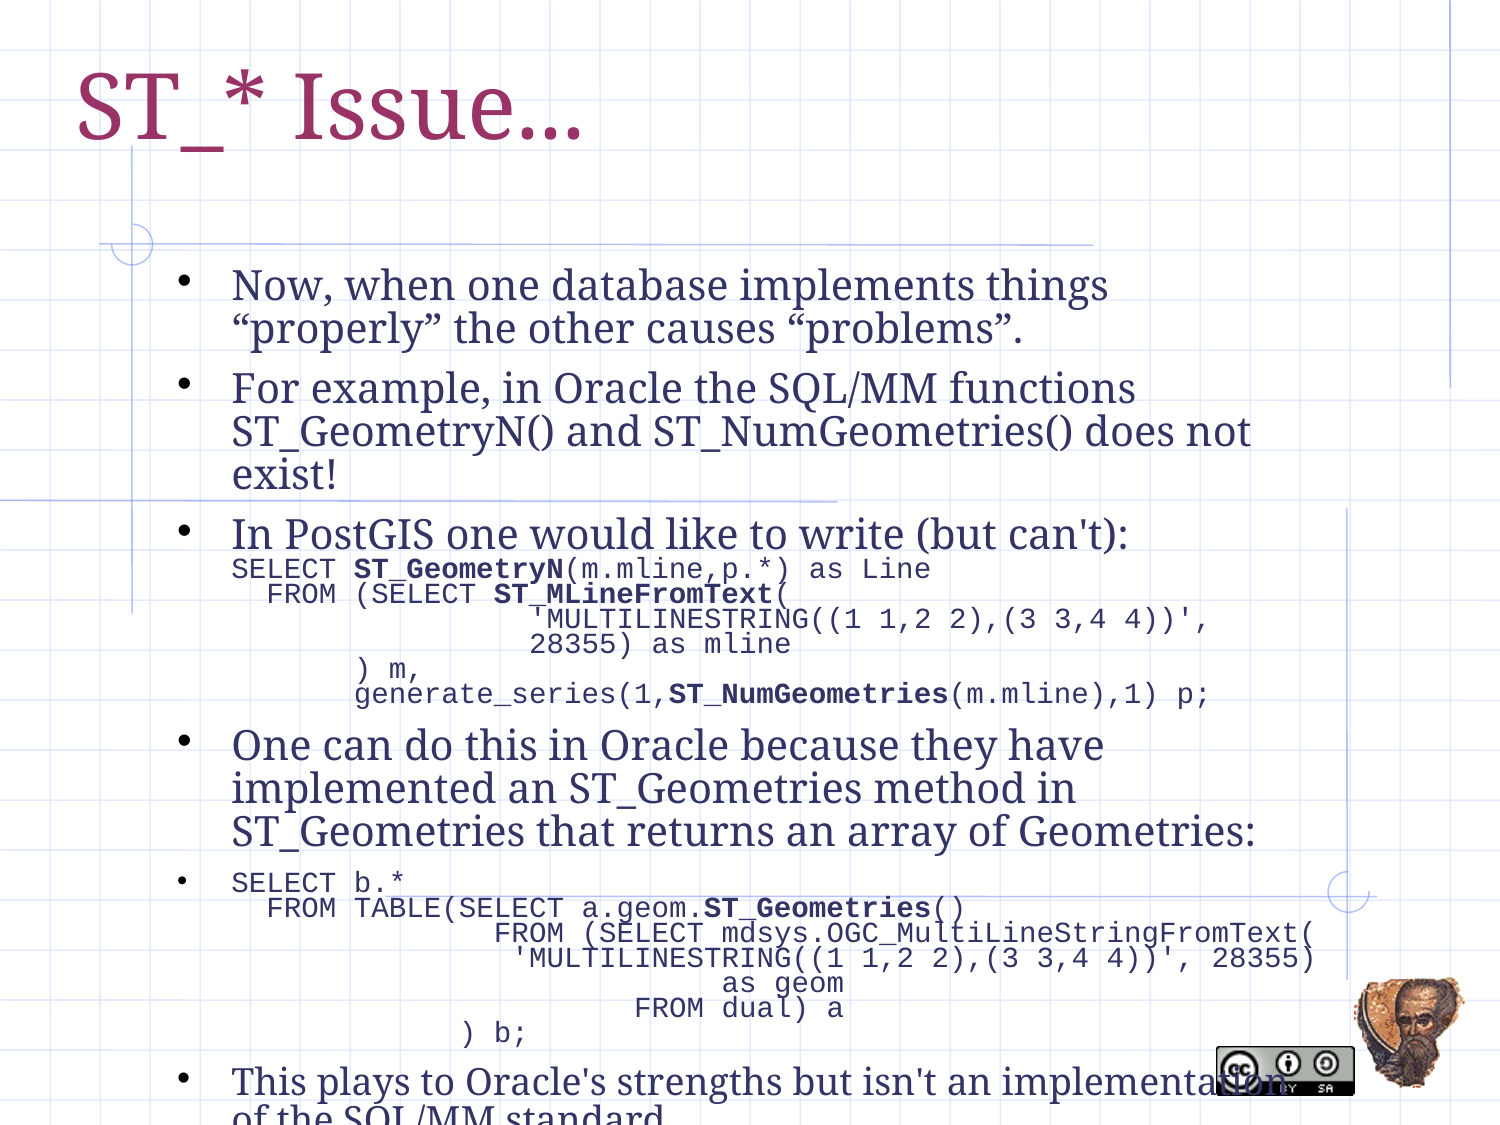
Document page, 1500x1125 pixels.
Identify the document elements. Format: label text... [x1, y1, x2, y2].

title ST_* Issue... [74, 45, 1424, 177]
list Now, when one database implements things “properly” the other causes “problems”. For example, in Oracle the SQL/MM functions ST_GeometryN() and ST_NumGeometries() does not exist! In PostGIS one would like to write (but can't): SELECT ST_GeometryN(m.mline,p.*) as Line FROM (SELECT ST_MLineFromText( 'MULTILINESTRING((1 1,2 2),(3 3,4 4))', 28355) as mline ) m, generate_series(1,ST_NumGeometries(m.mline),1) p; One can do this in Oracle because they have implemented an ST_Geometries method in ST_Geometries that returns an array of Geometries: SELECT b.* FROM TABLE(SELECT a.geom.ST_Geometries() FROM (SELECT mdsys.OGC_MultiLineStringFromText( 'MULTILINESTRING((1 1,2 2),(3 3,4 4))', 28355) as geom FROM dual) a ) b; This plays to Oracle's strengths but isn't an implementation of the SQL/MM standard. [177, 265, 1329, 1095]
picture [1216, 976, 1465, 1096]
